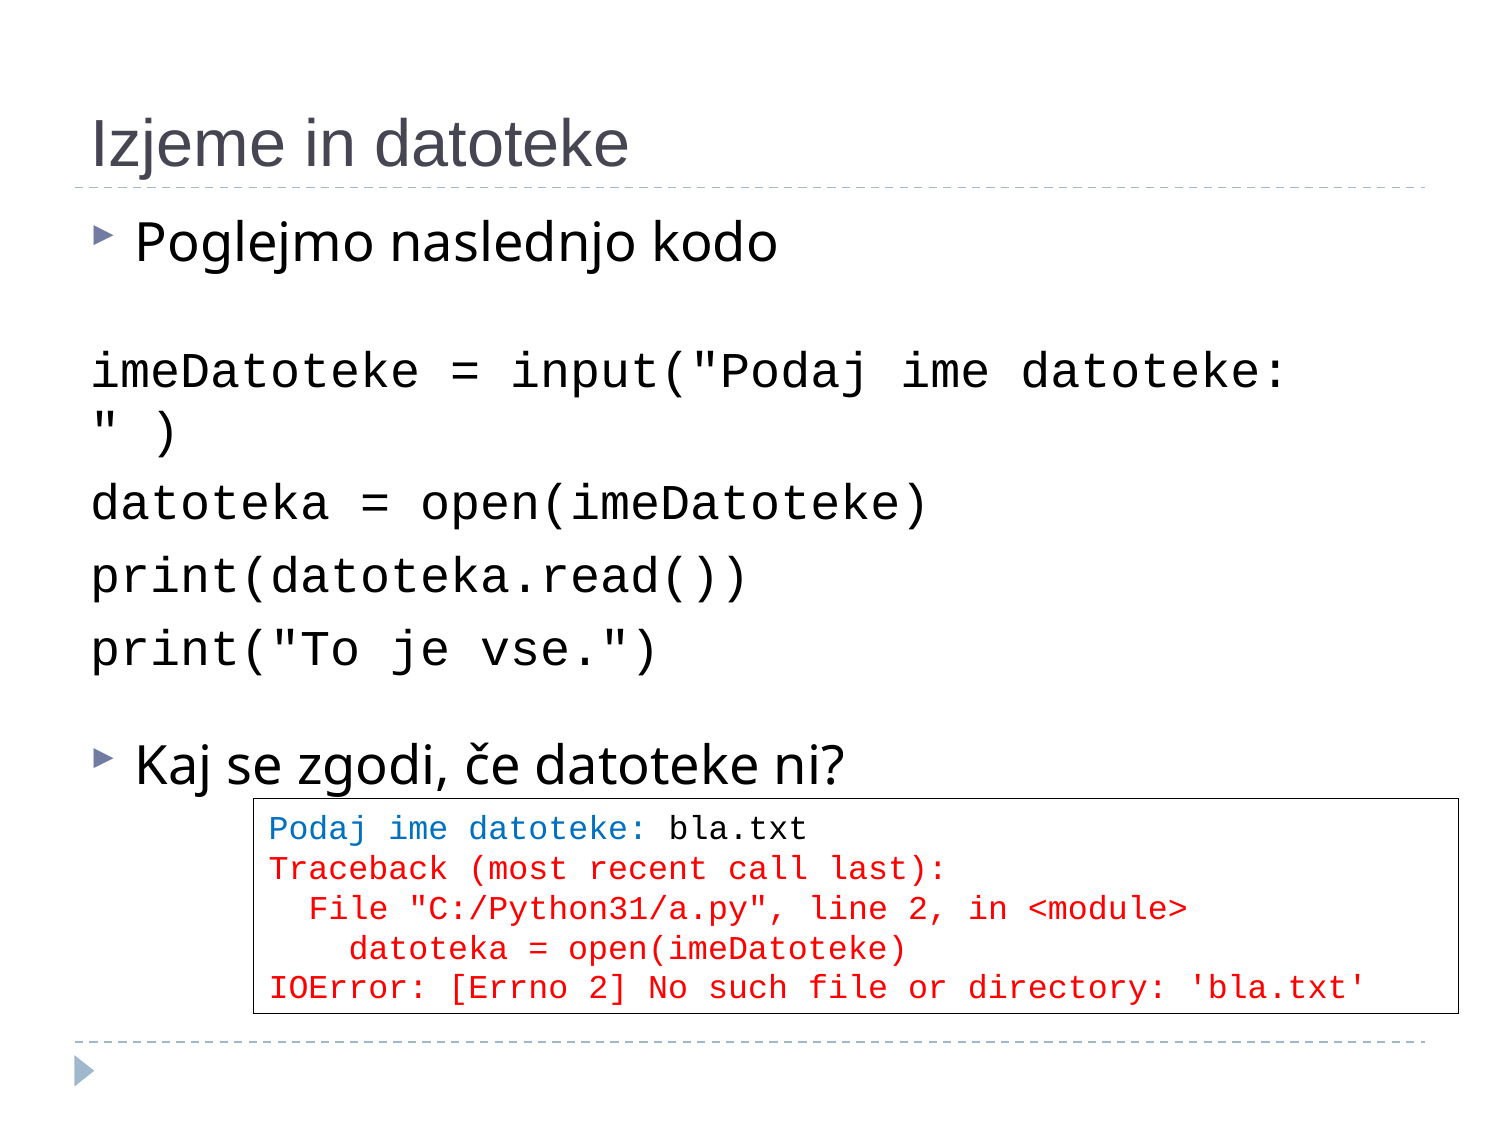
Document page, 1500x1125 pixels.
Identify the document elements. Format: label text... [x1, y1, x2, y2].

title Izjeme in datoteke [75, 24, 1425, 188]
text_box Podaj ime datoteke: bla.txt Traceback (most recent call last): File "C:/Python31/a.py", line 2, in <module> datoteka = open(imeDatoteke) IOError: [Errno 2] No such file or directory: 'bla.txt' [253, 798, 1459, 1014]
list Poglejmo naslednjo kodo imeDatoteke = input("Podaj ime datoteke: " ) datoteka = open(imeDatoteke) print(datoteka.read()) print("To je vse.") Kaj se zgodi, če datoteke ni? [75, 200, 1425, 1010]
